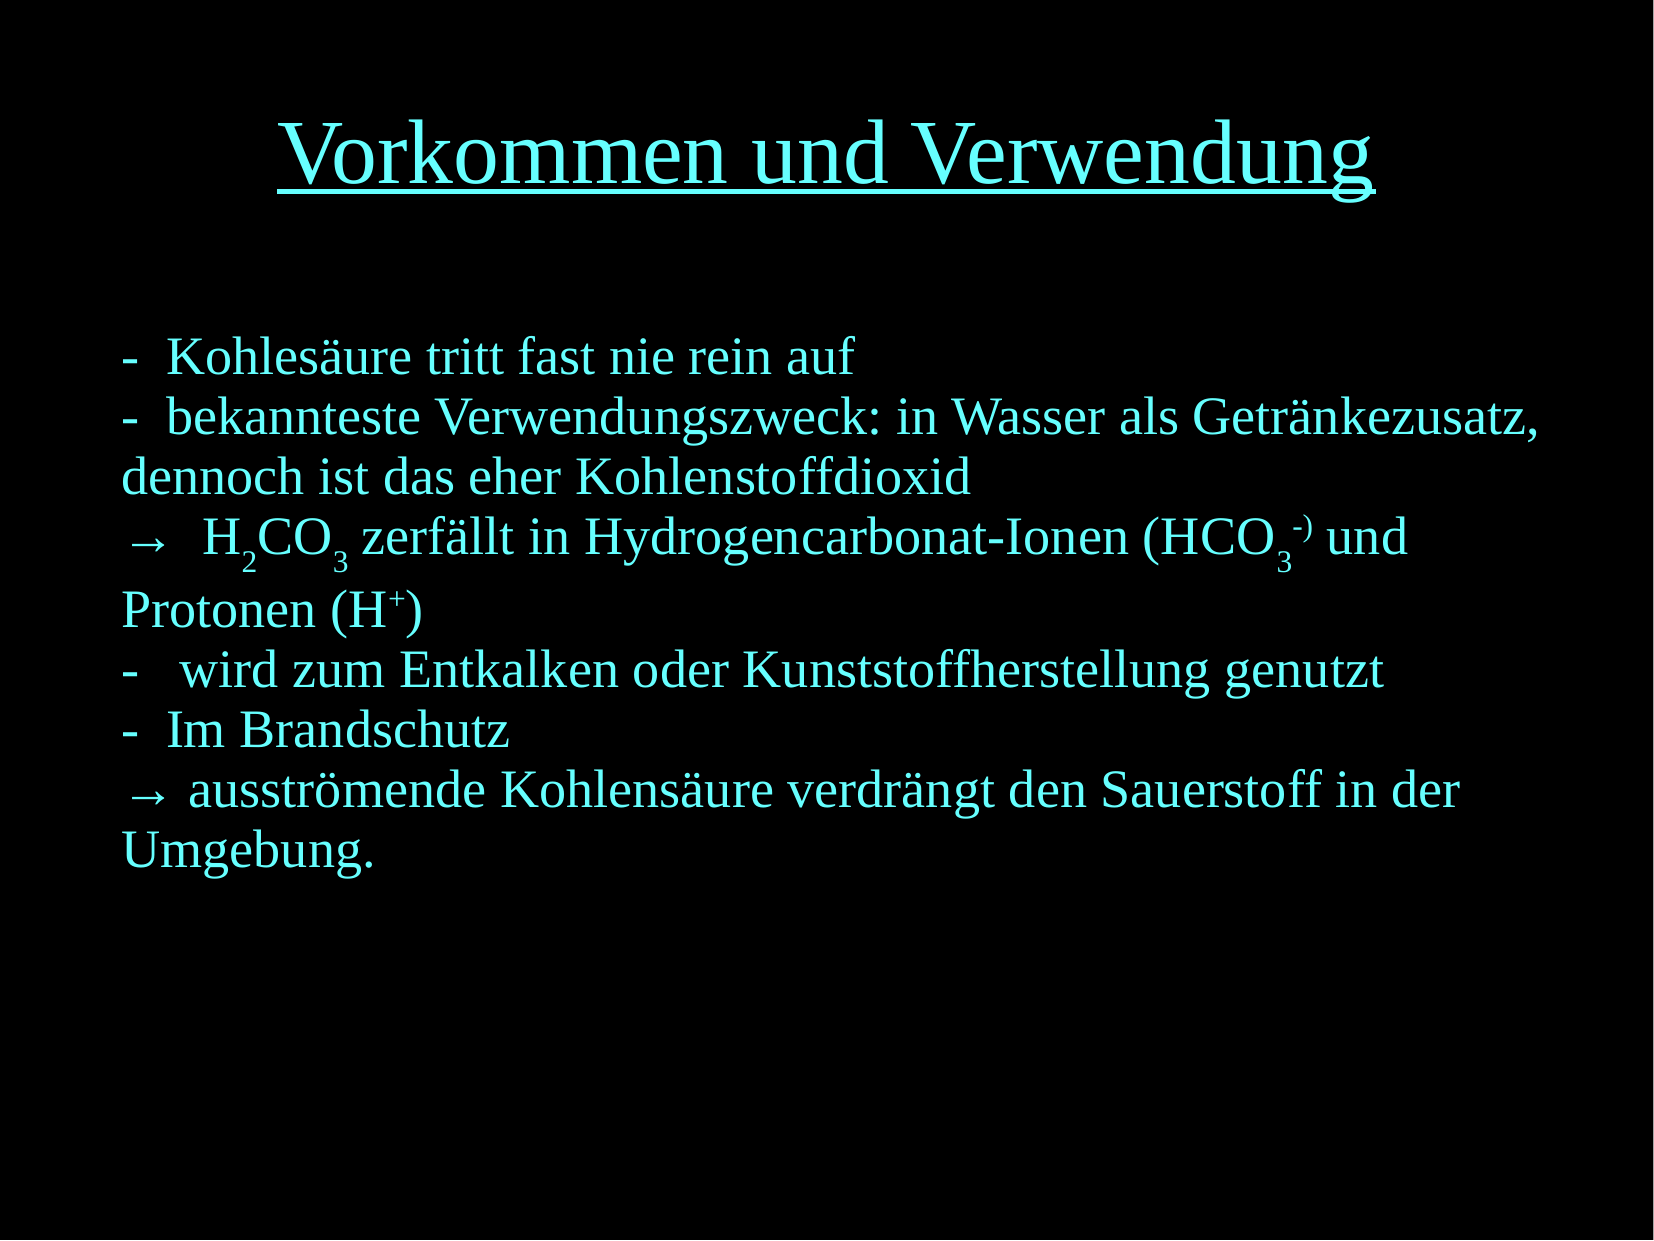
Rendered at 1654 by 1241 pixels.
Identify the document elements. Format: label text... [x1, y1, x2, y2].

title Vorkommen und Verwendung [82, 49, 1571, 257]
text_box - Kohlesäure tritt fast nie rein auf - bekannteste Verwendungszweck: in Wasser als Getränkezusatz, dennoch ist das eher Kohlenstoffdioxid → H2CO3 zerfällt in Hydrogencarbonat-Ionen (HCO3-) und Protonen (H+) - wird zum Entkalken oder Kunststoffherstellung genutzt - Im Brandschutz → ausströmende Kohlensäure verdrängt den Sauerstoff in der Umgebung. [106, 318, 1583, 947]
